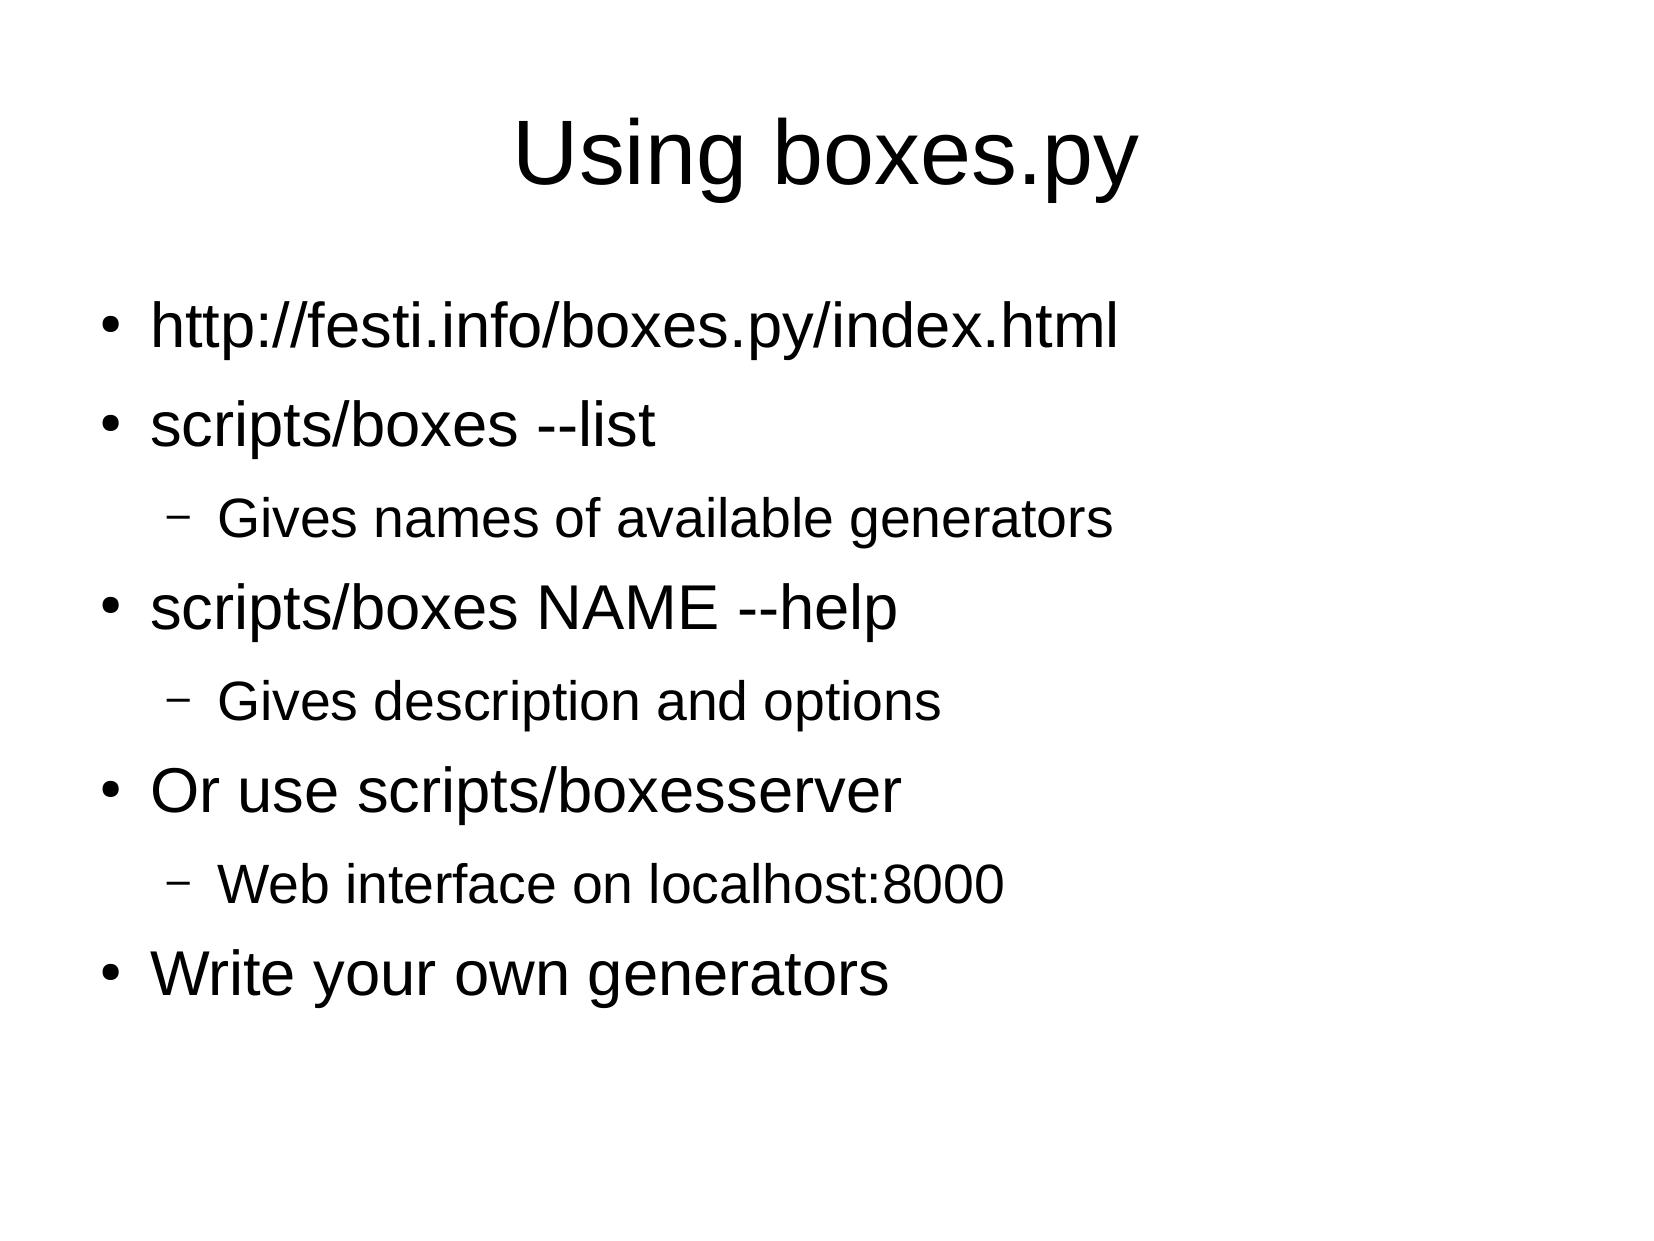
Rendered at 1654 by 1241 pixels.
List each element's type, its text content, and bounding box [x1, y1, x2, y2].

list http://festi.info/boxes.py/index.html scripts/boxes --list Gives names of available generators scripts/boxes NAME --help Gives description and options Or use scripts/boxesserver Web interface on localhost:8000 Write your own generators [82, 290, 1571, 1010]
title Using boxes.py [82, 49, 1571, 257]
